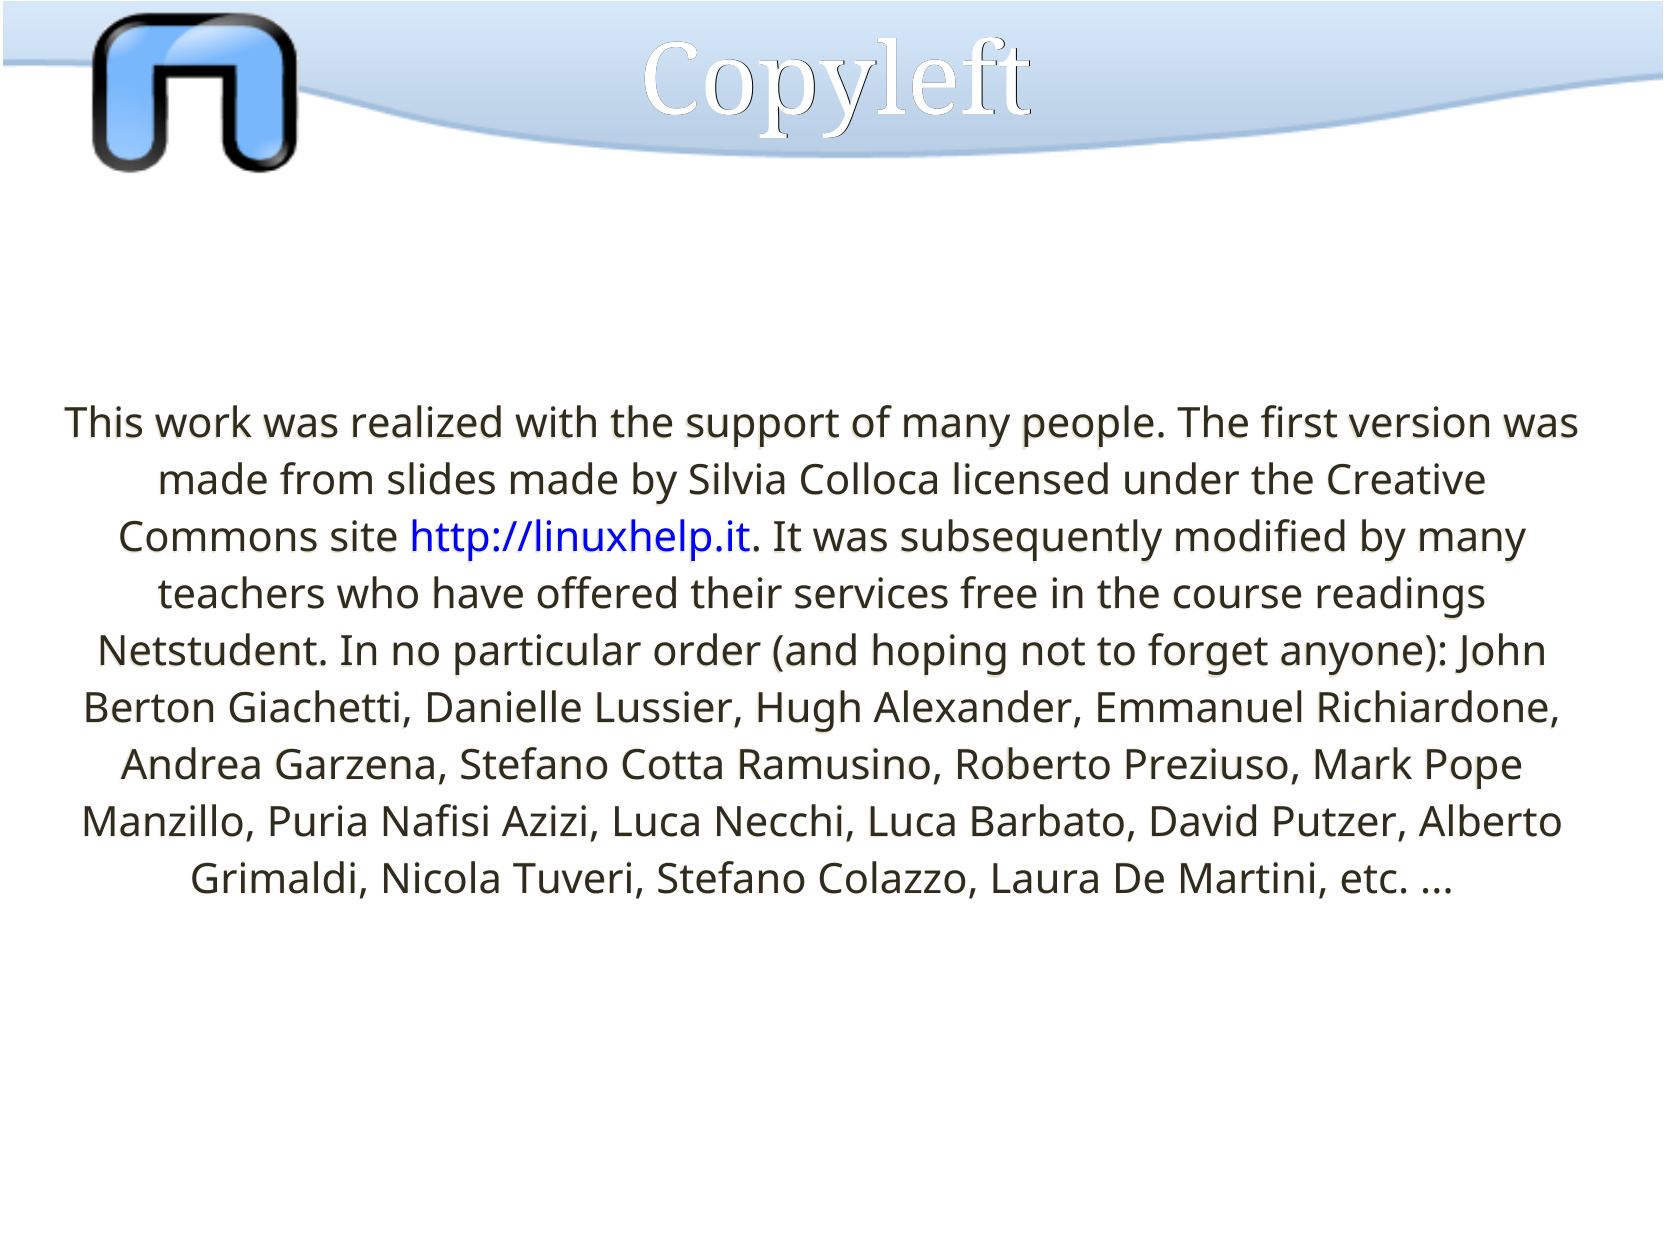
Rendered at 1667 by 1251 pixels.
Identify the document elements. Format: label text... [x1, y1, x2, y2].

list This work was realized with the support of many people. The first version was made ​​from slides made ​​by Silvia Colloca licensed under the Creative Commons site http://linuxhelp.it. It was subsequently modified by many teachers who have offered their services free in the course readings Netstudent. In no particular order (and hoping not to forget anyone): John Berton Giachetti, Danielle Lussier, Hugh Alexander, Emmanuel Richiardone, Andrea Garzena, Stefano Cotta Ramusino, Roberto Preziuso, Mark Pope Manzillo, Puria Nafisi Azizi, Luca Necchi, Luca Barbato, David Putzer, Alberto Grimaldi, Nicola Tuveri, Stefano Colazzo, Laura De Martini, etc. ... [49, 386, 1595, 1057]
text_box Copyleft [442, 0, 1575, 145]
picture [0, 0, 1667, 1251]
